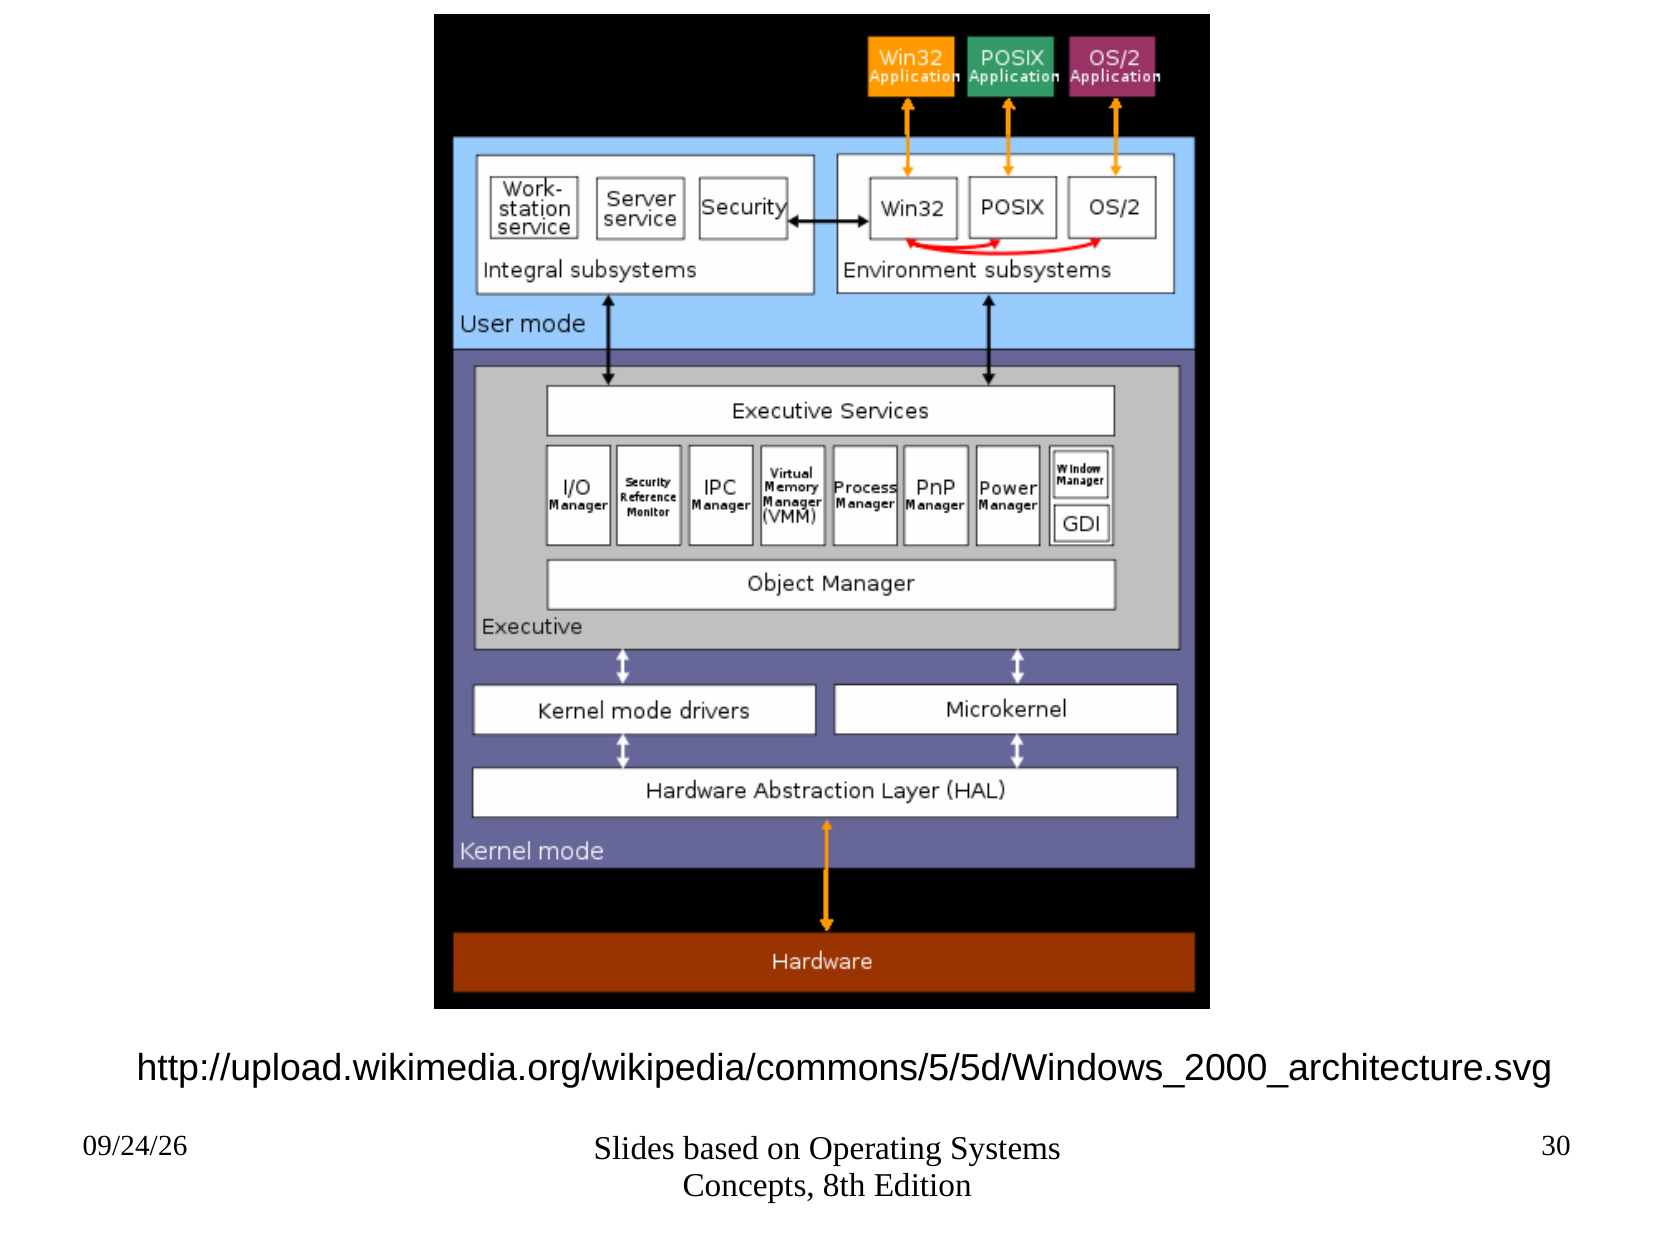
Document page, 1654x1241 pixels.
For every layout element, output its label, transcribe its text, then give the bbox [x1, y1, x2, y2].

picture [434, 14, 1210, 1009]
text_box http://upload.wikimedia.org/wikipedia/commons/5/5d/Windows_2000_architecture.svg [121, 1038, 1566, 1096]
